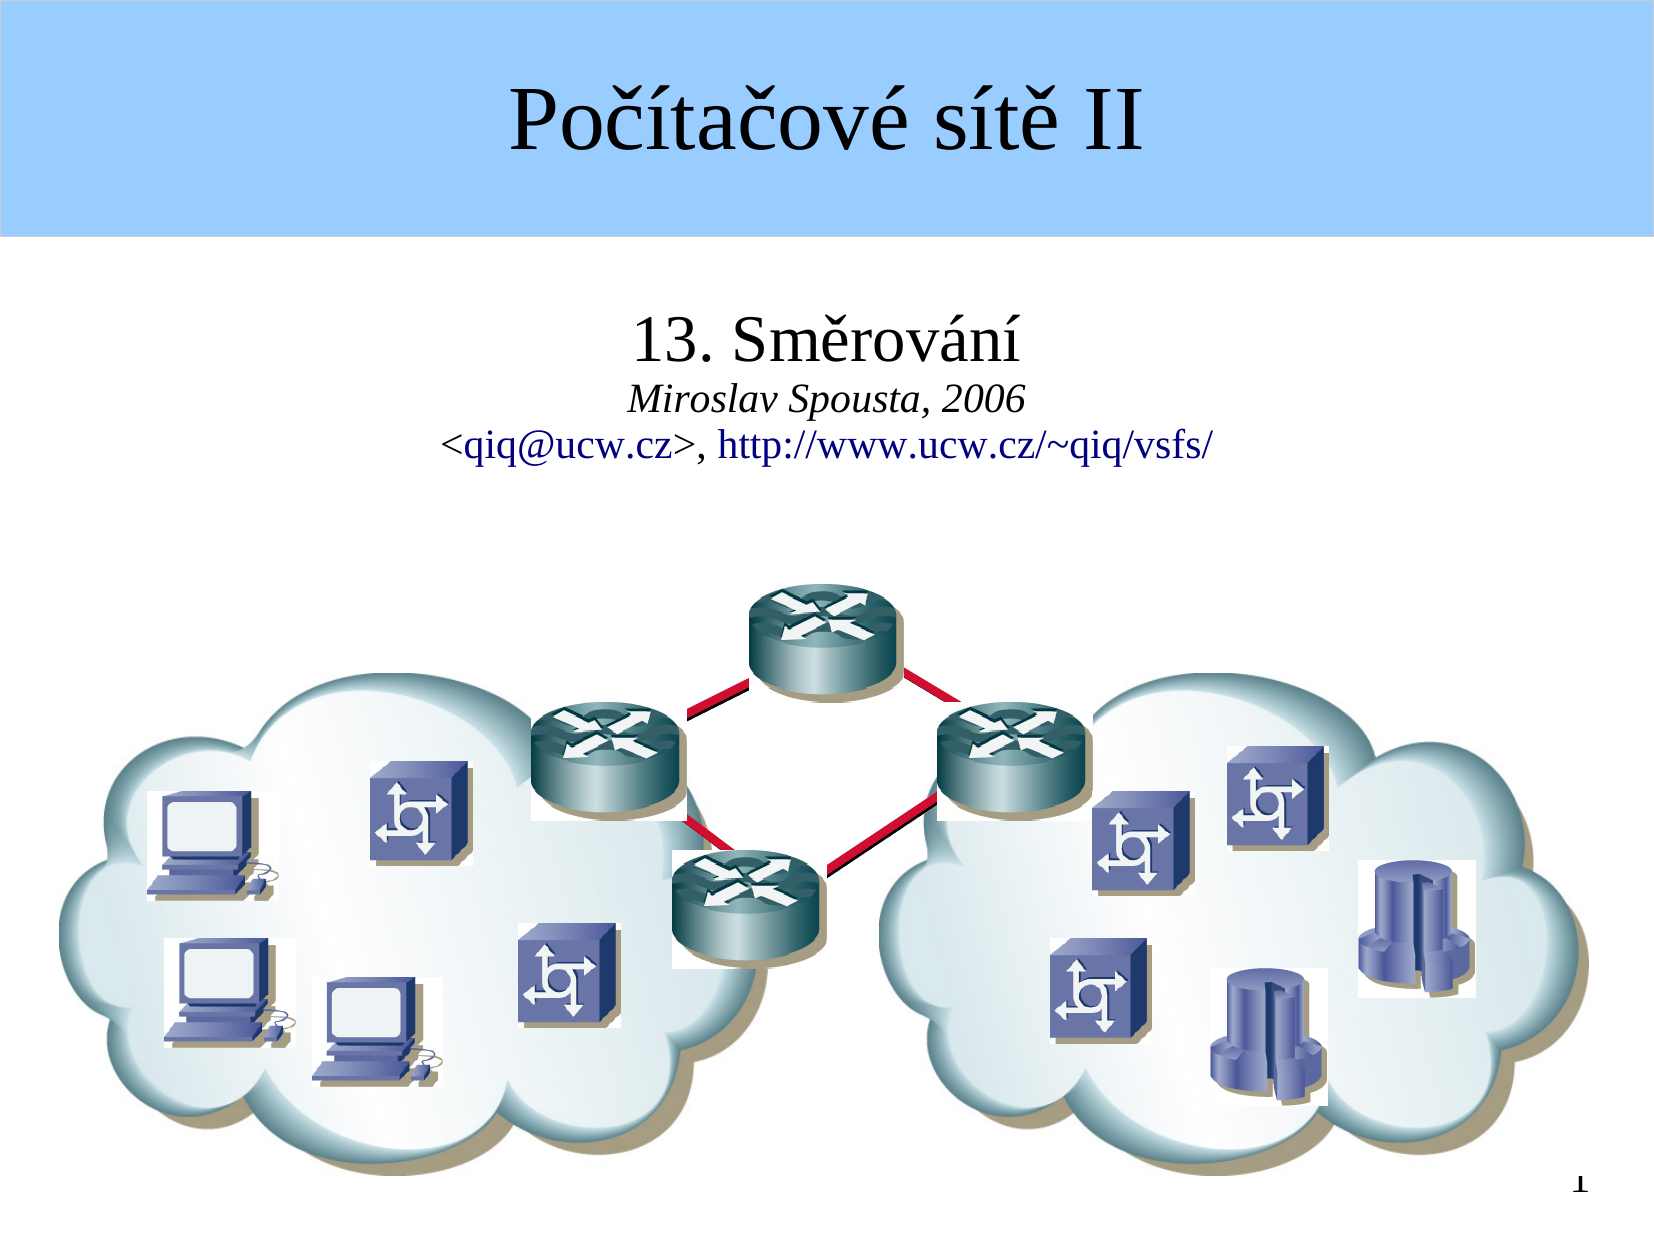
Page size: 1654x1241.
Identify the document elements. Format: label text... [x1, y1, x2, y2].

text_box 13. Směrování Miroslav Spousta, 2006 <qiq@ucw.cz>, http://www.ucw.cz/~qiq/vsfs/ [0, 237, 1654, 532]
title Počítačové sítě II [0, 0, 1654, 237]
picture [59, 584, 1589, 1176]
